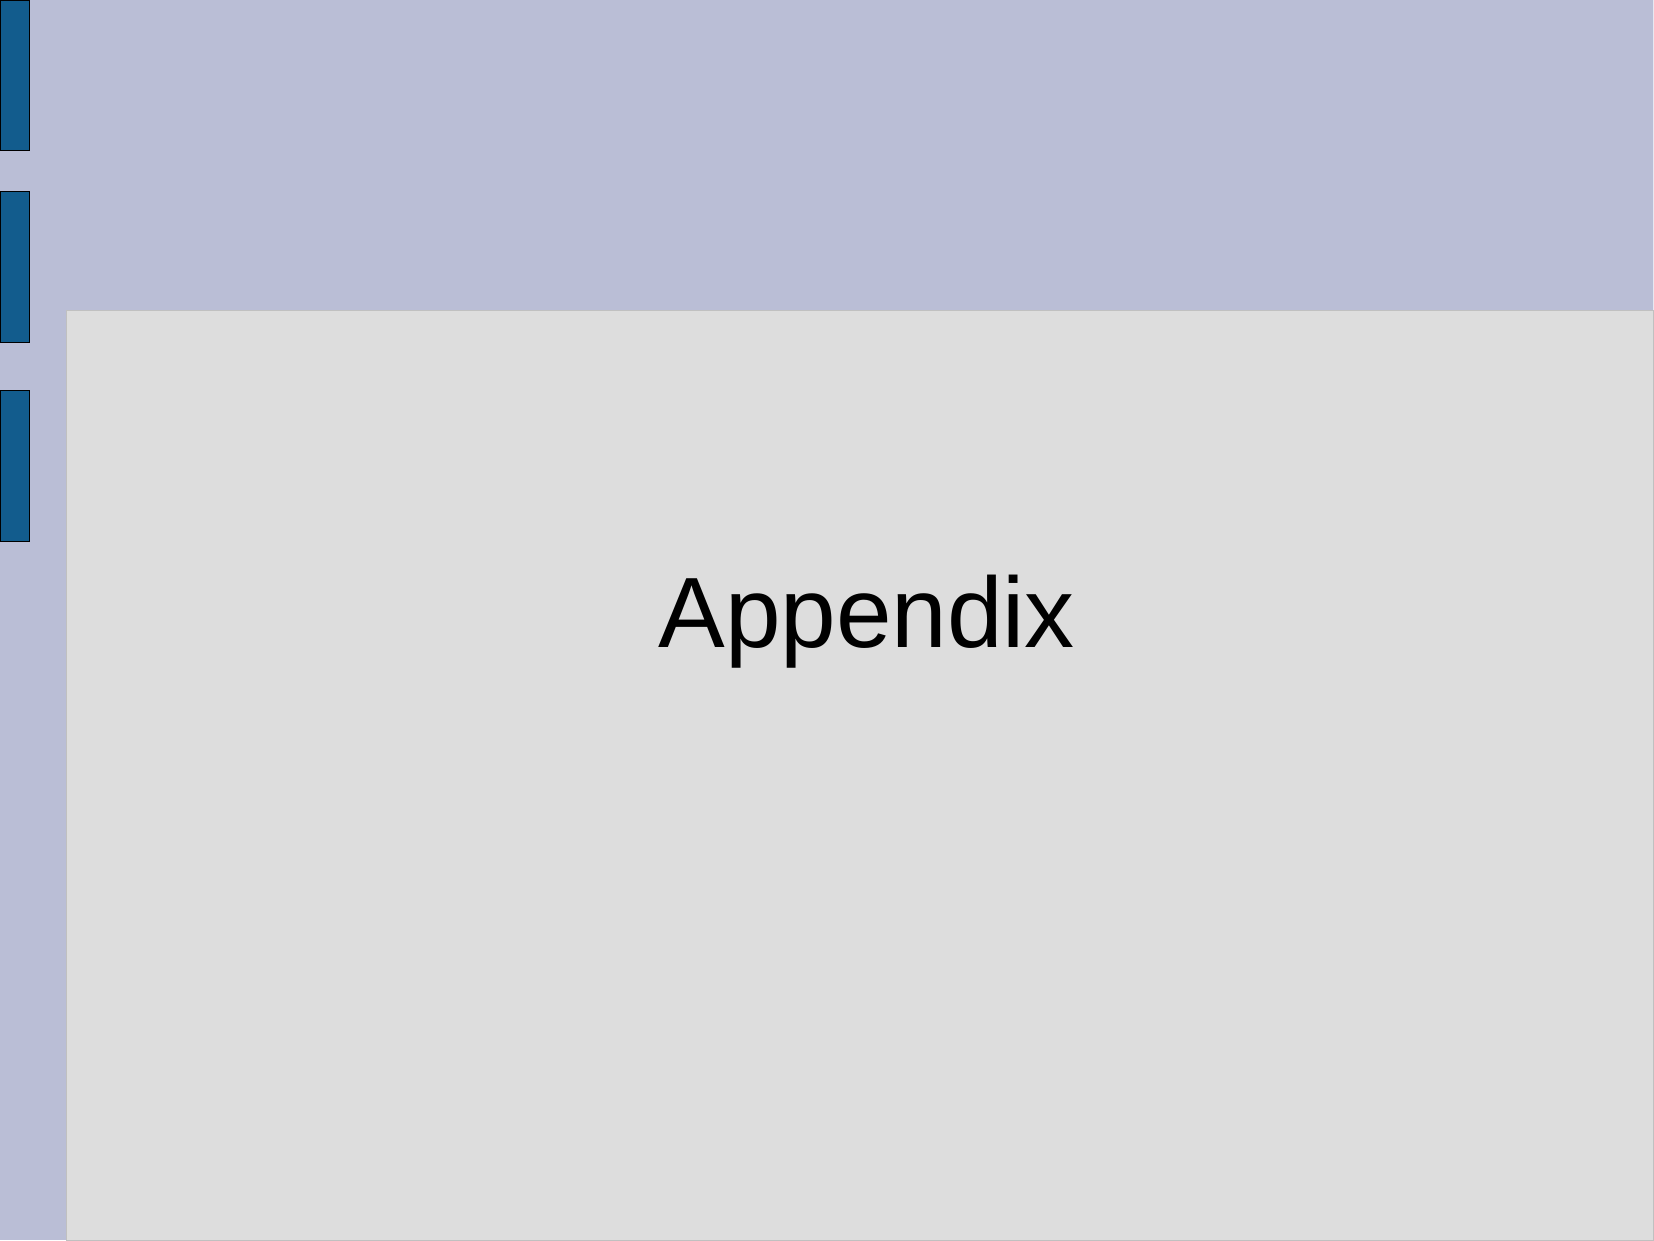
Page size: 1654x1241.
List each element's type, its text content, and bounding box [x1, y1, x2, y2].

text_box Appendix [643, 549, 1090, 676]
